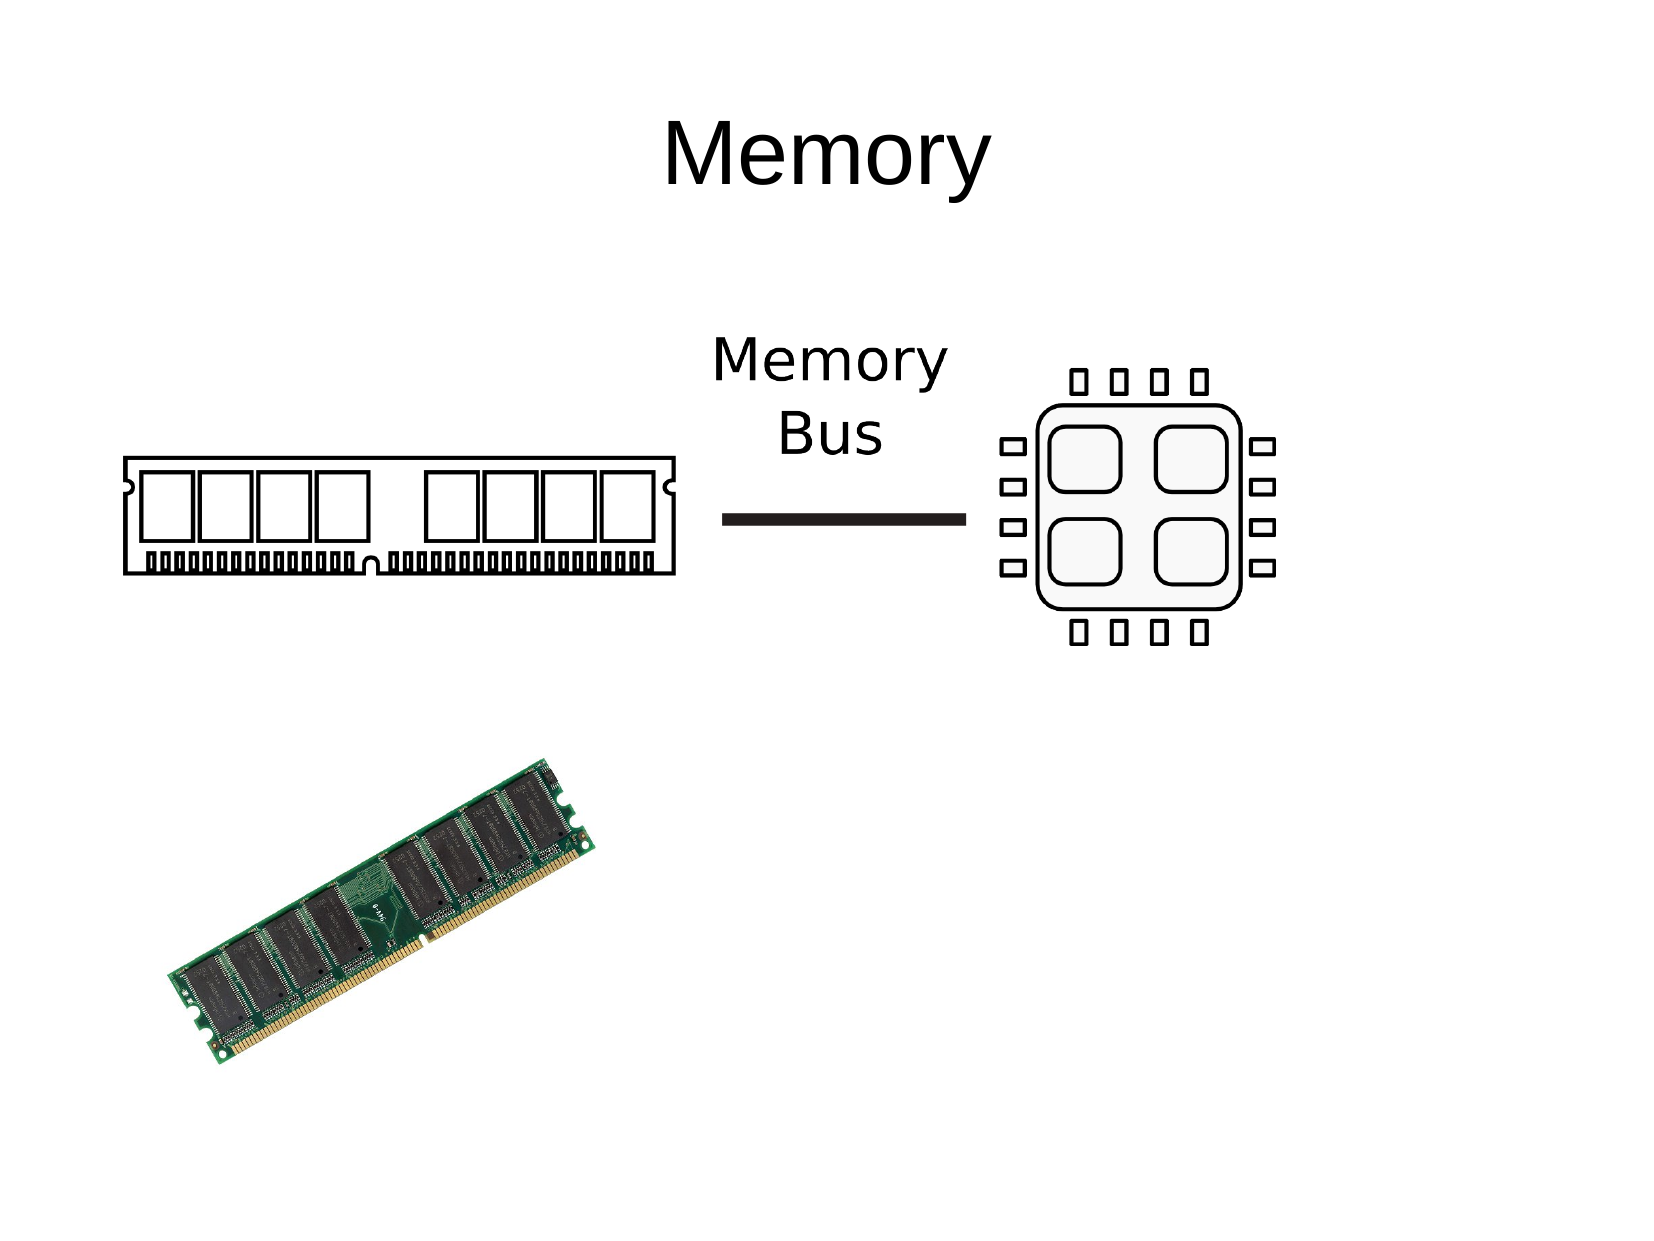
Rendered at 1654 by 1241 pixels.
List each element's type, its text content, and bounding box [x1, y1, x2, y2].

title Memory [82, 49, 1571, 257]
picture [123, 337, 1276, 646]
picture [150, 734, 612, 1088]
